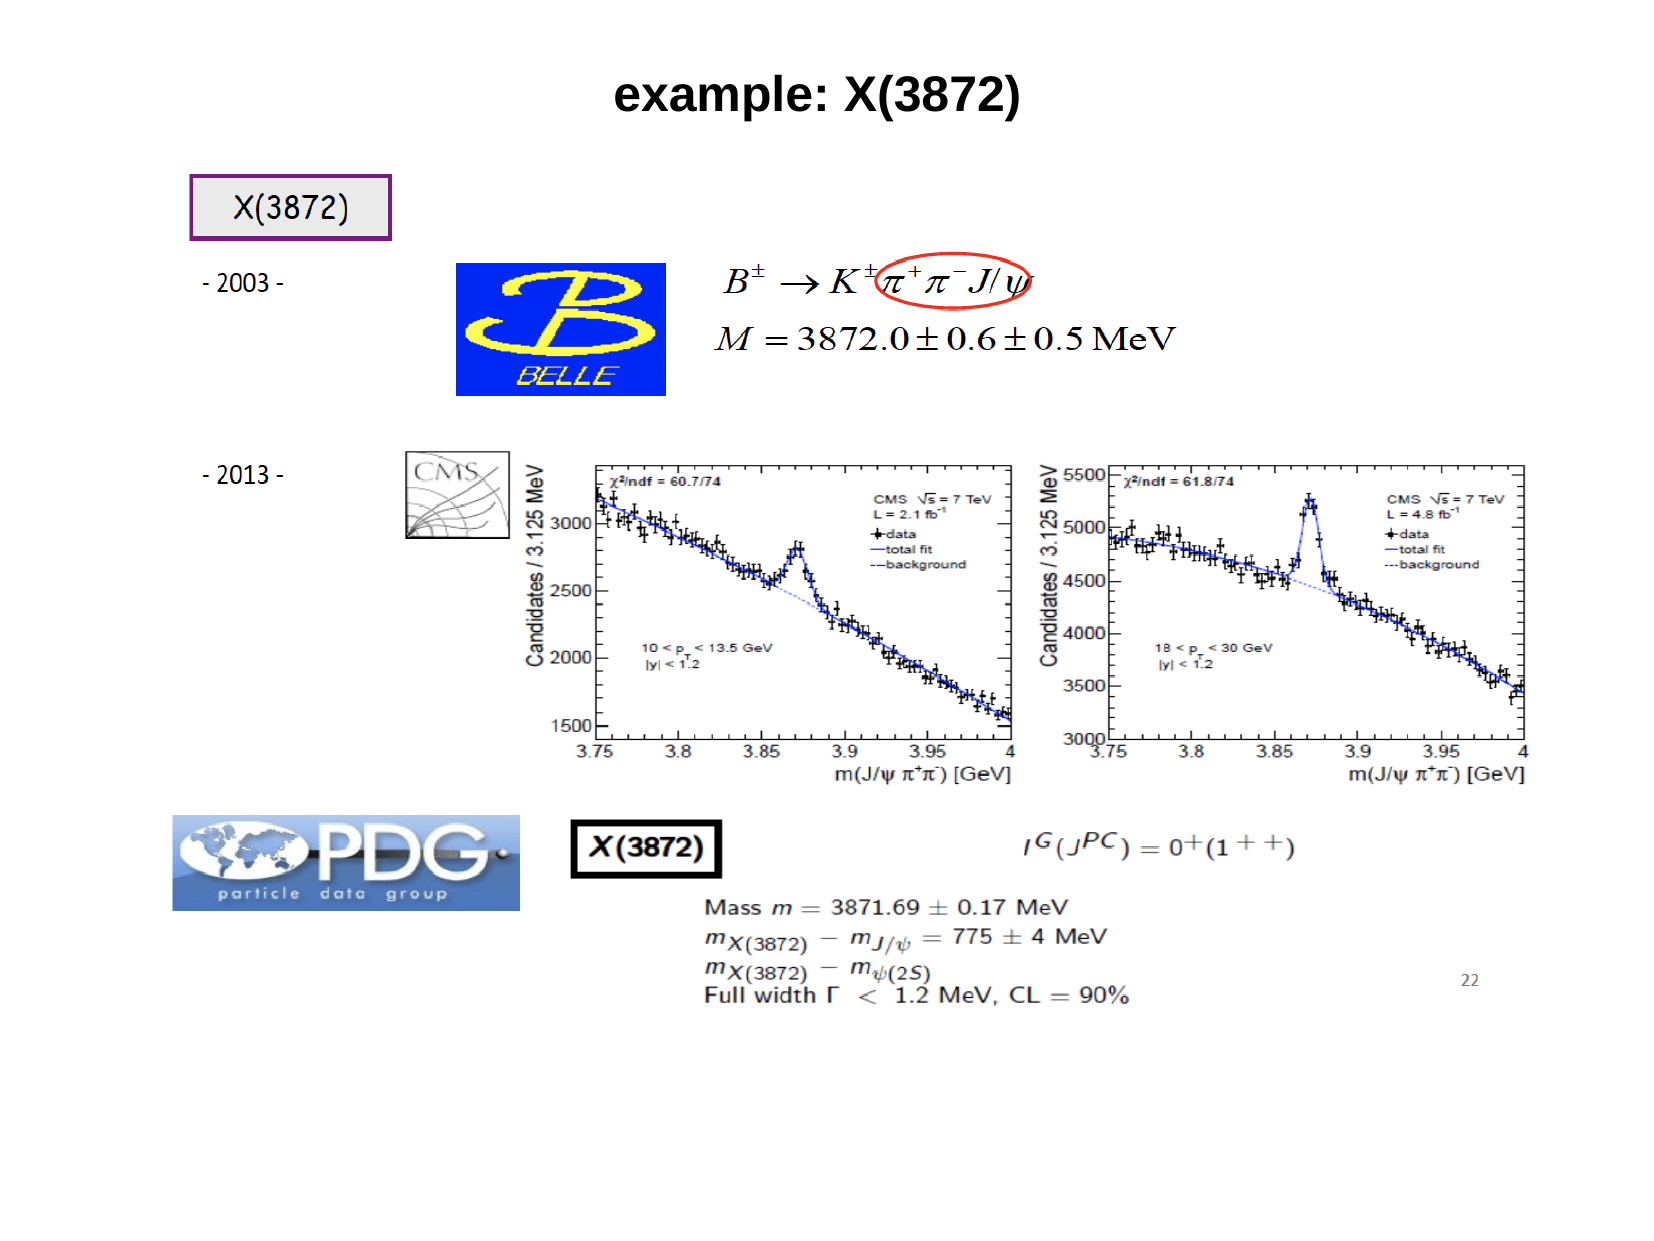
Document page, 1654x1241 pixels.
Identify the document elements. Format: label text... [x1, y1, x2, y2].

picture [155, 164, 1547, 1021]
text_box example: X(3872) [195, 57, 1441, 132]
